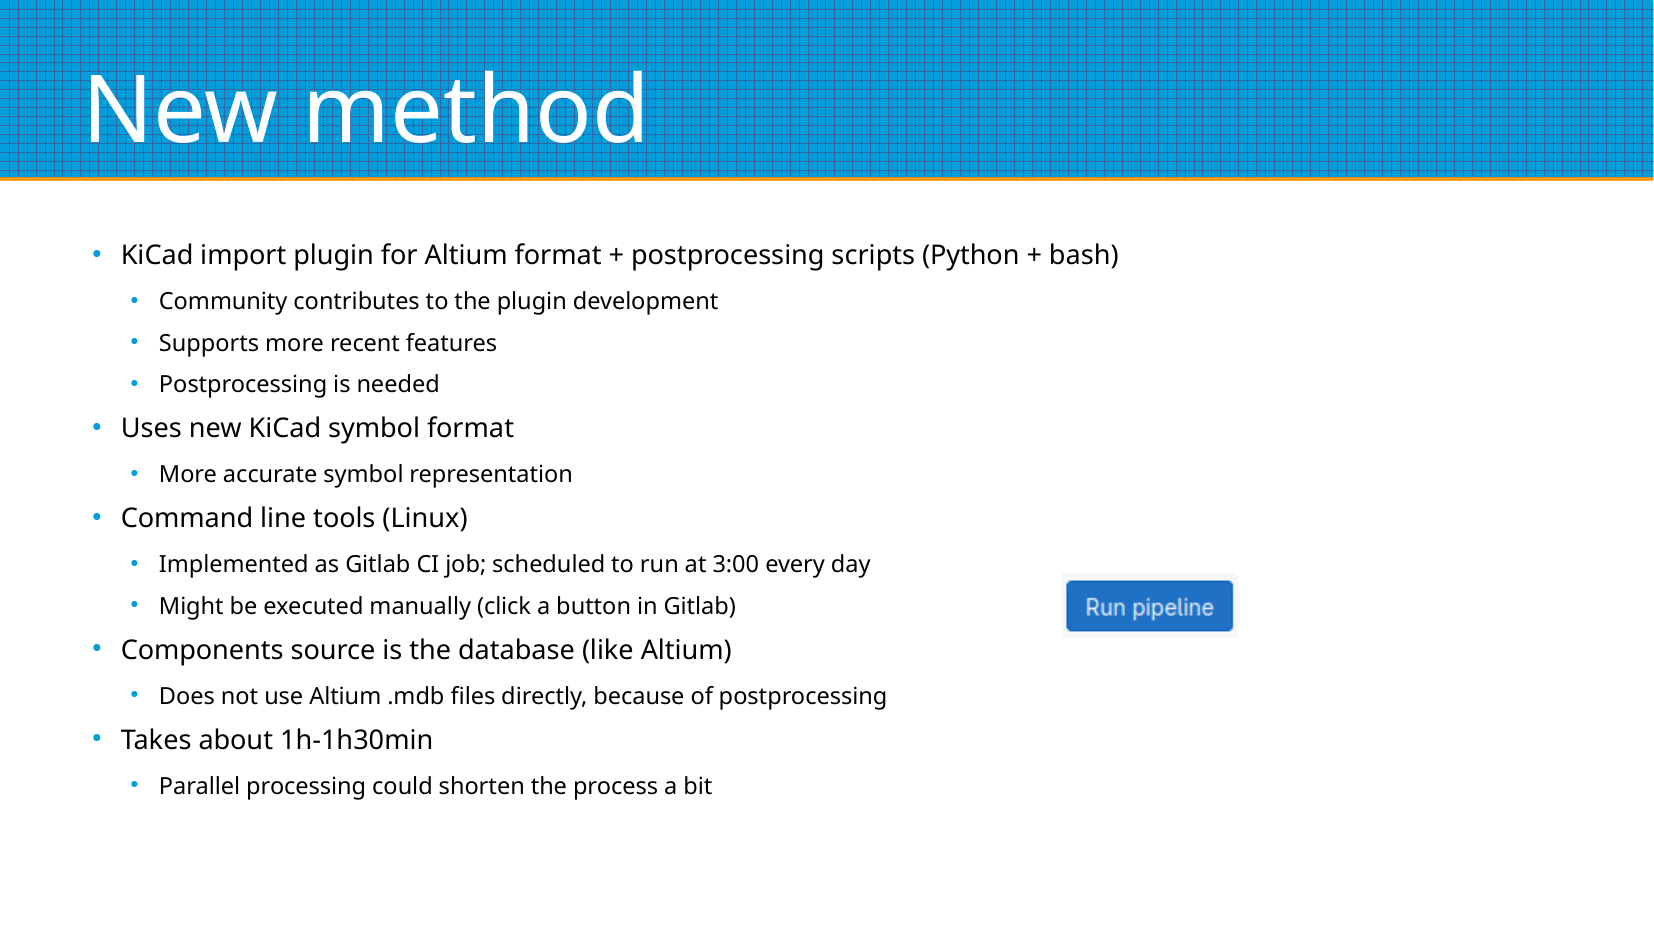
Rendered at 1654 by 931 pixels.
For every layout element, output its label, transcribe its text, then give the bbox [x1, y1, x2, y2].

title New method [82, 14, 1571, 171]
picture [1062, 573, 1238, 638]
list KiCad import plugin for Altium format + postprocessing scripts (Python + bash) Community contributes to the plugin development Supports more recent features Postprocessing is needed Uses new KiCad symbol format More accurate symbol representation Command line tools (Linux) Implemented as Gitlab CI job; scheduled to run at 3:00 every day Might be executed manually (click a button in Gitlab) Components source is the database (like Altium) Does not use Altium .mdb files directly, because of postprocessing Takes about 1h-1h30min Parallel processing could shorten the process a bit [82, 236, 1563, 811]
